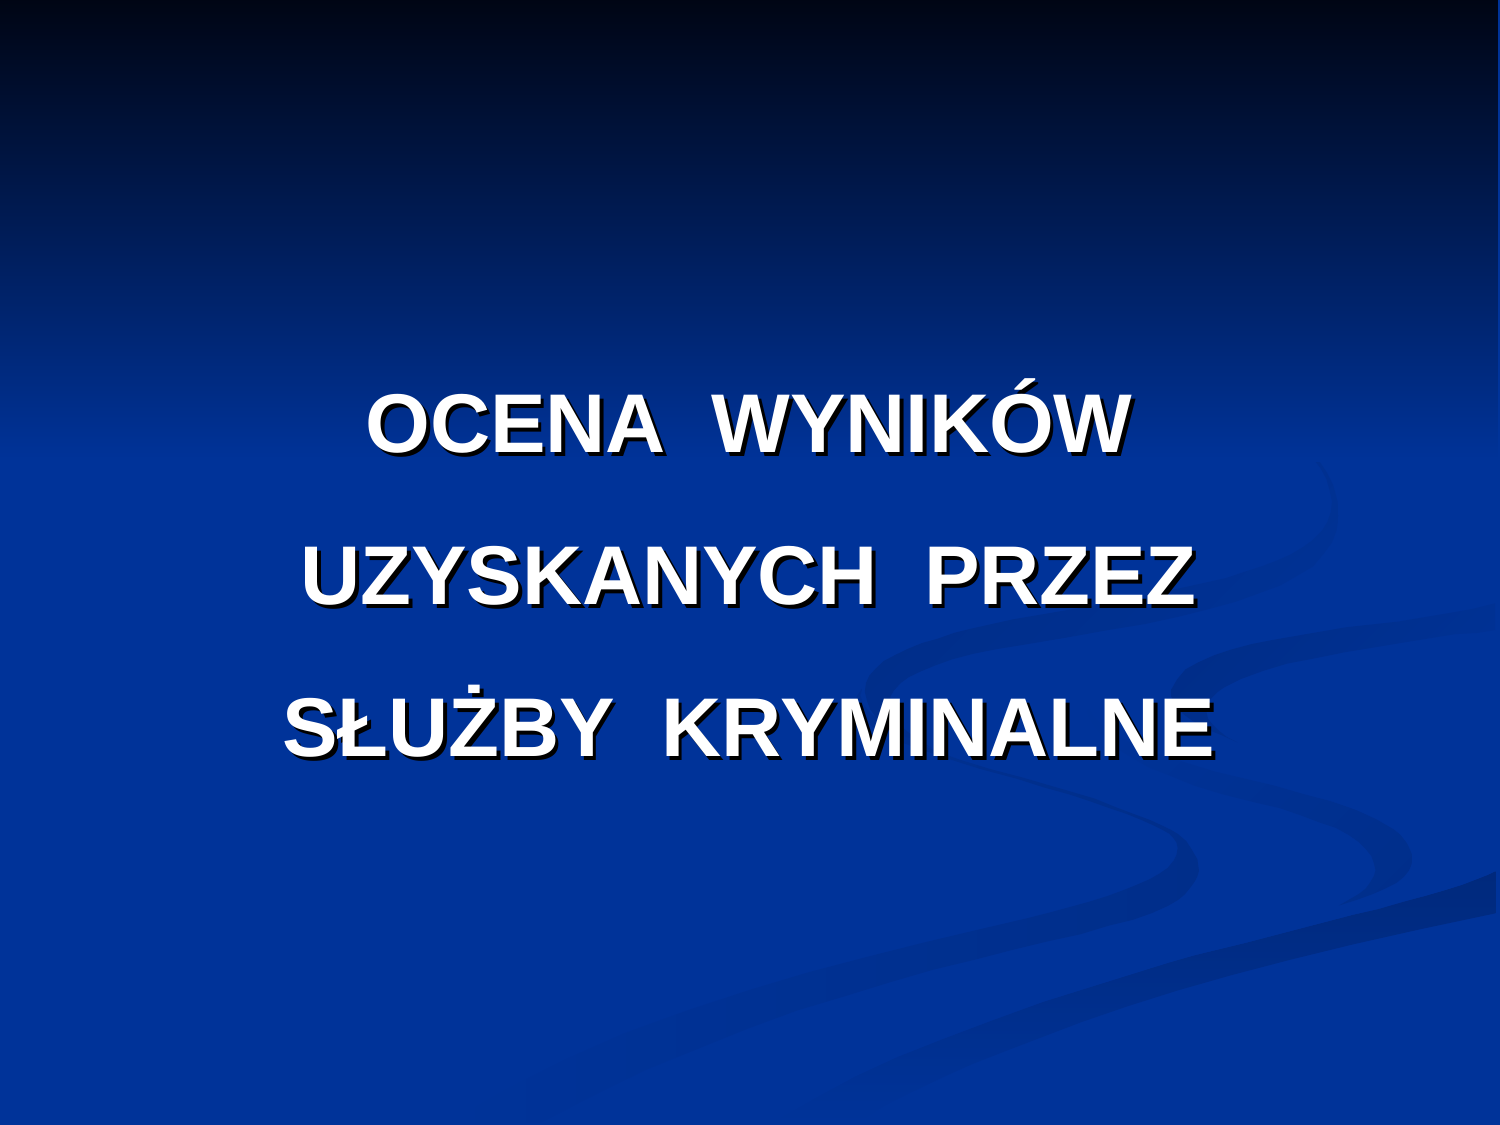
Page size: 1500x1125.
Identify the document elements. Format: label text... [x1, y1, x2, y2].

list [74, 262, 1423, 1004]
title OCENA WYNIKÓW UZYSKANYCH PRZEZ SŁUŻBY KRYMINALNE [74, 0, 1423, 262]
